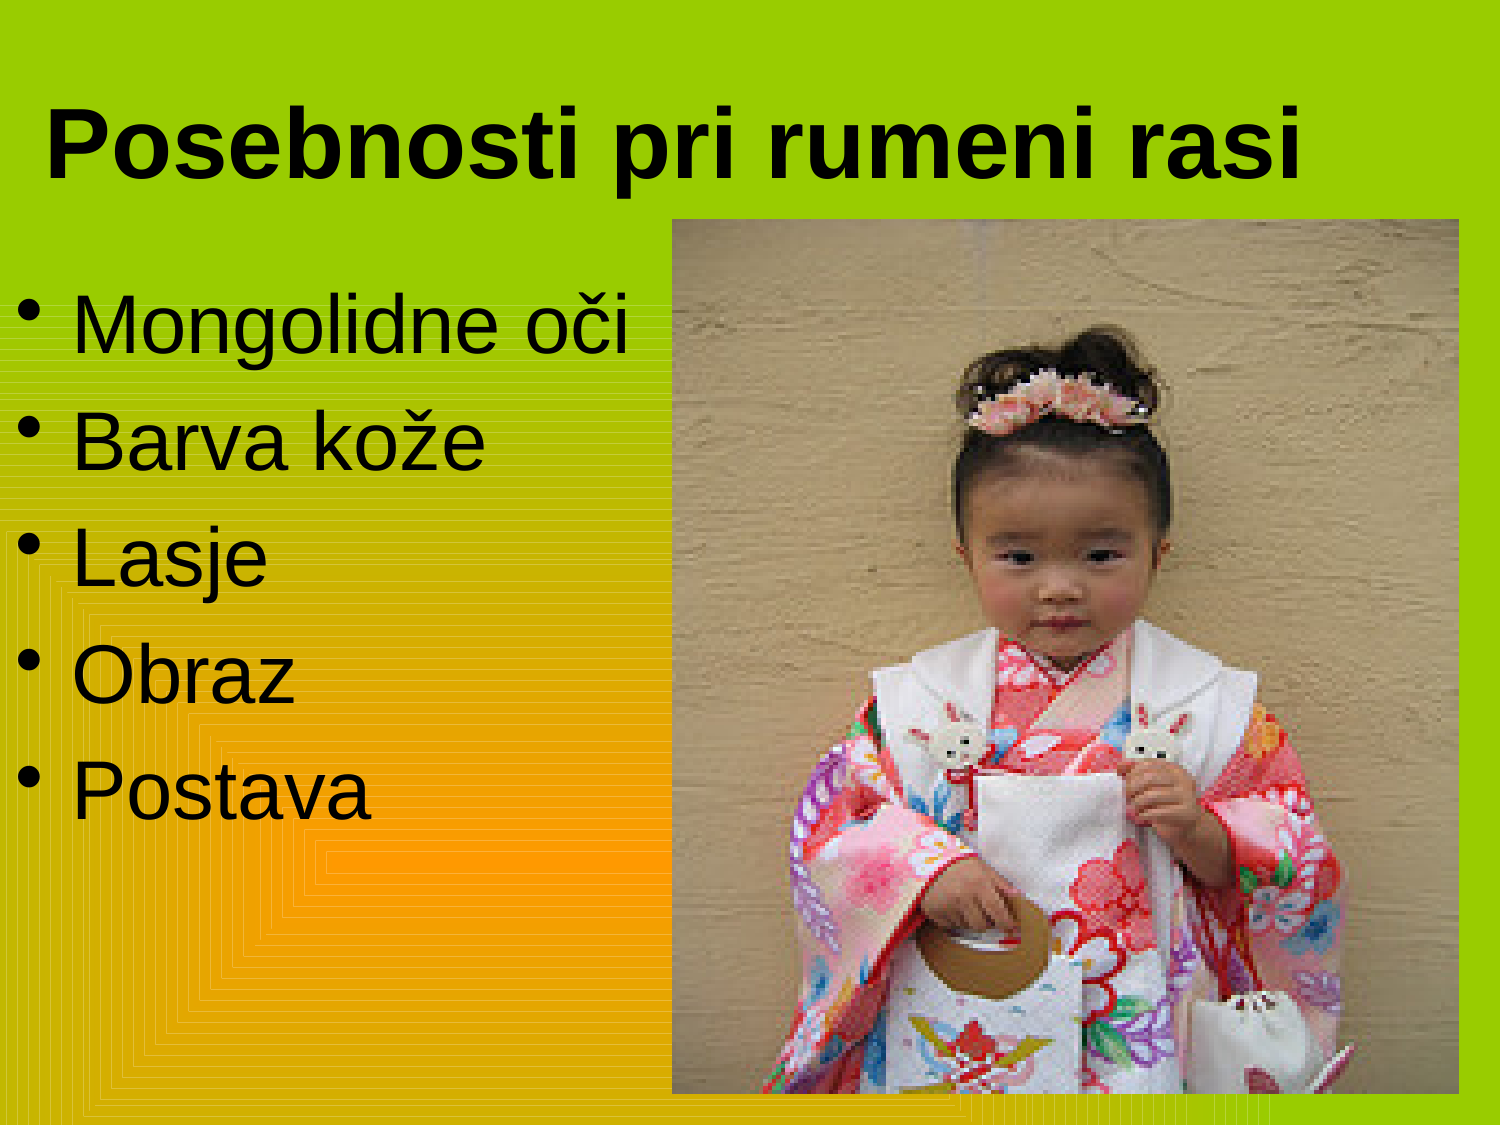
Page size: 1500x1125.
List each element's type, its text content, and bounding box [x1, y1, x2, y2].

list Mongolidne oči Barva kože Lasje Obraz Postava [0, 262, 663, 1005]
picture [672, 219, 1459, 1094]
title Posebnosti pri rumeni rasi [0, 45, 1350, 233]
